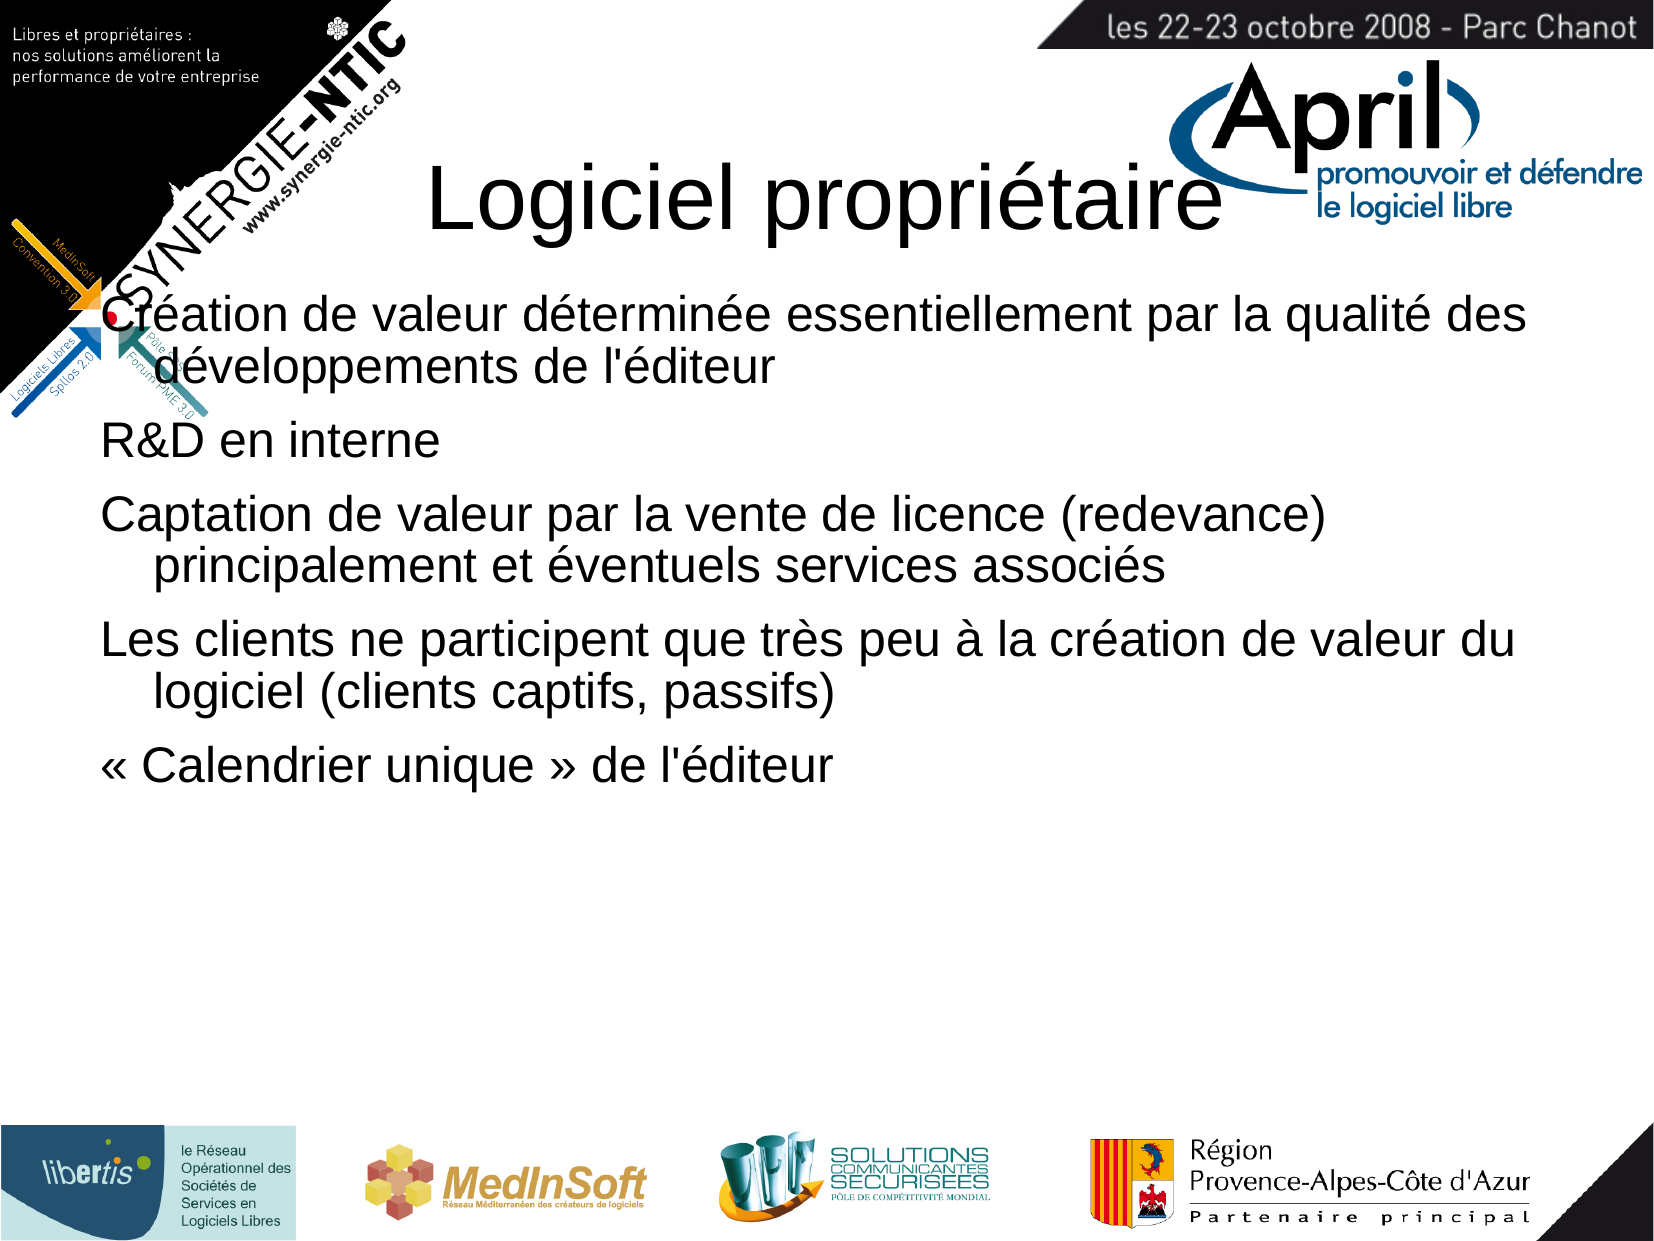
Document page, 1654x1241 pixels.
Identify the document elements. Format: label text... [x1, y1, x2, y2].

picture [1081, 1121, 1654, 1241]
picture [360, 1139, 656, 1227]
picture [0, 0, 414, 429]
title Logiciel propriétaire [82, 53, 1571, 252]
picture [1037, 0, 1654, 232]
picture [0, 1125, 296, 1241]
list Création de valeur déterminée essentiellement par la qualité des développements de l'éditeur R&D en interne Captation de valeur par la vente de licence (redevance) principalement et éventuels services associés Les clients ne participent que très peu à la création de valeur du logiciel (clients captifs, passifs) « Calendrier unique » de l'éditeur [82, 290, 1571, 1094]
picture [708, 1124, 1004, 1229]
